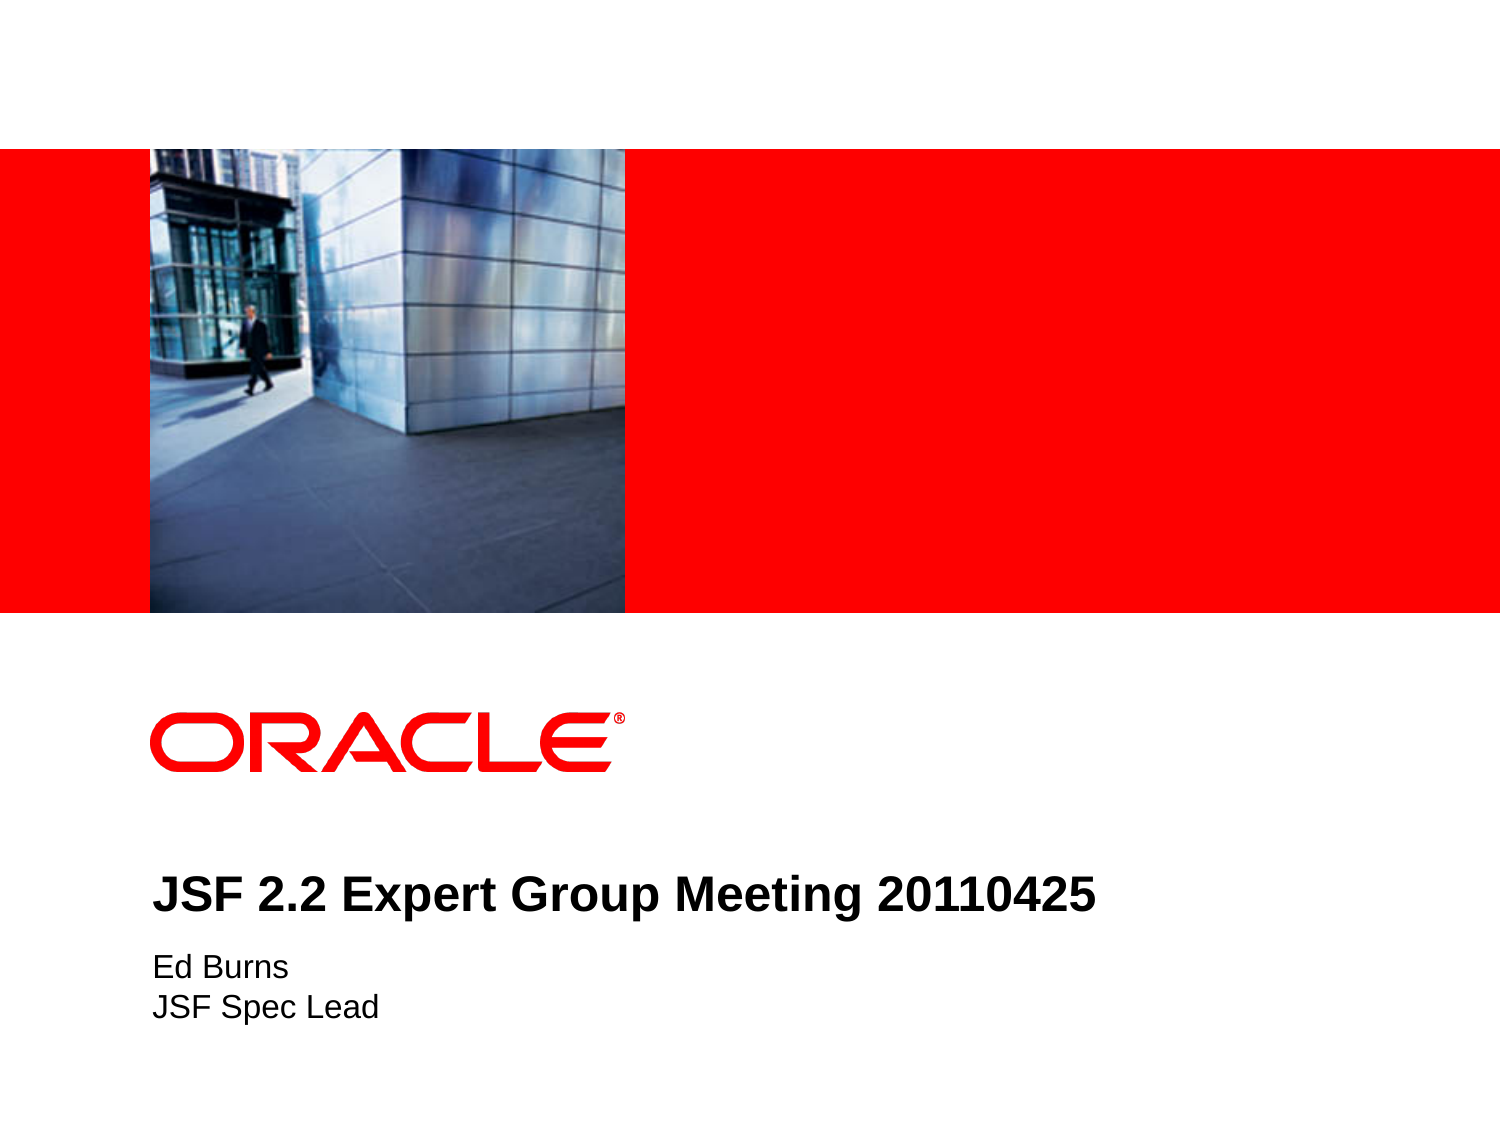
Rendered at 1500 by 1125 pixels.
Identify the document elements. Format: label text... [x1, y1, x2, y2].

picture [150, 712, 625, 772]
picture [0, 149, 1500, 613]
subtitle Ed Burns JSF Spec Lead [137, 937, 1188, 1073]
title JSF 2.2 Expert Group Meeting 20110425 [137, 787, 1413, 929]
